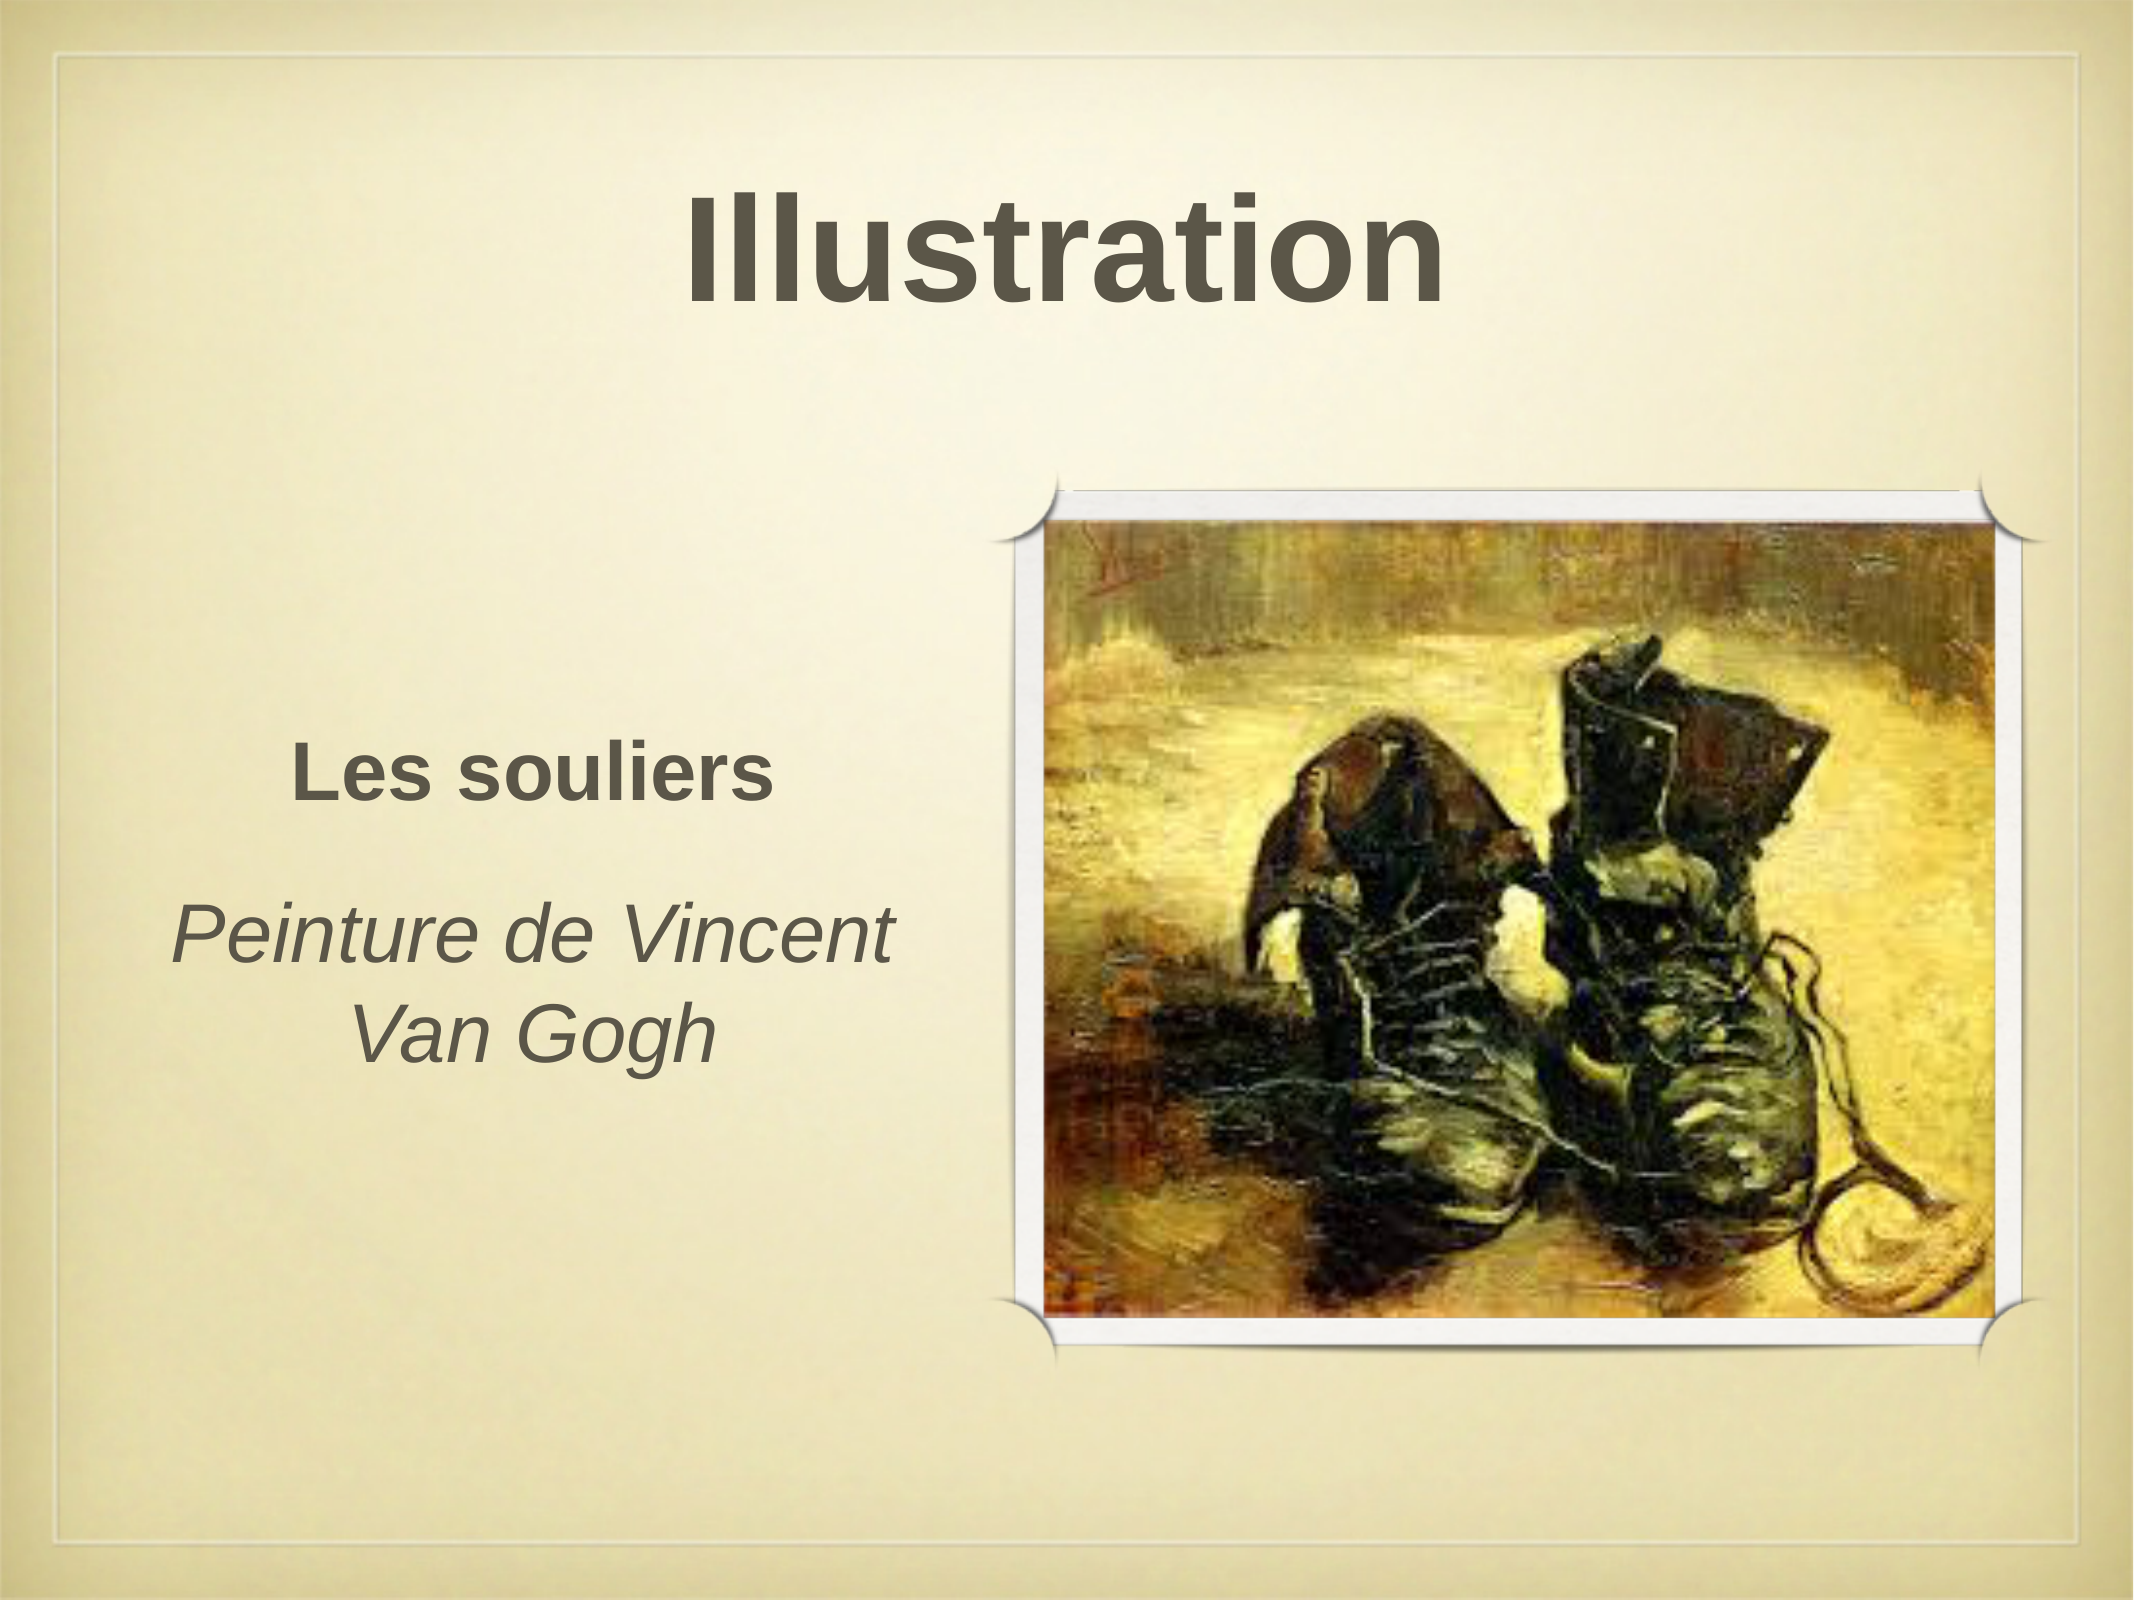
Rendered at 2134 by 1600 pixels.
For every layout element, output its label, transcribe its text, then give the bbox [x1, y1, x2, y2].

picture [0, 0, 2134, 1600]
title Illustration [166, 89, 1967, 394]
list Les souliers Peinture de Vincent Van Gogh [83, 462, 984, 1496]
